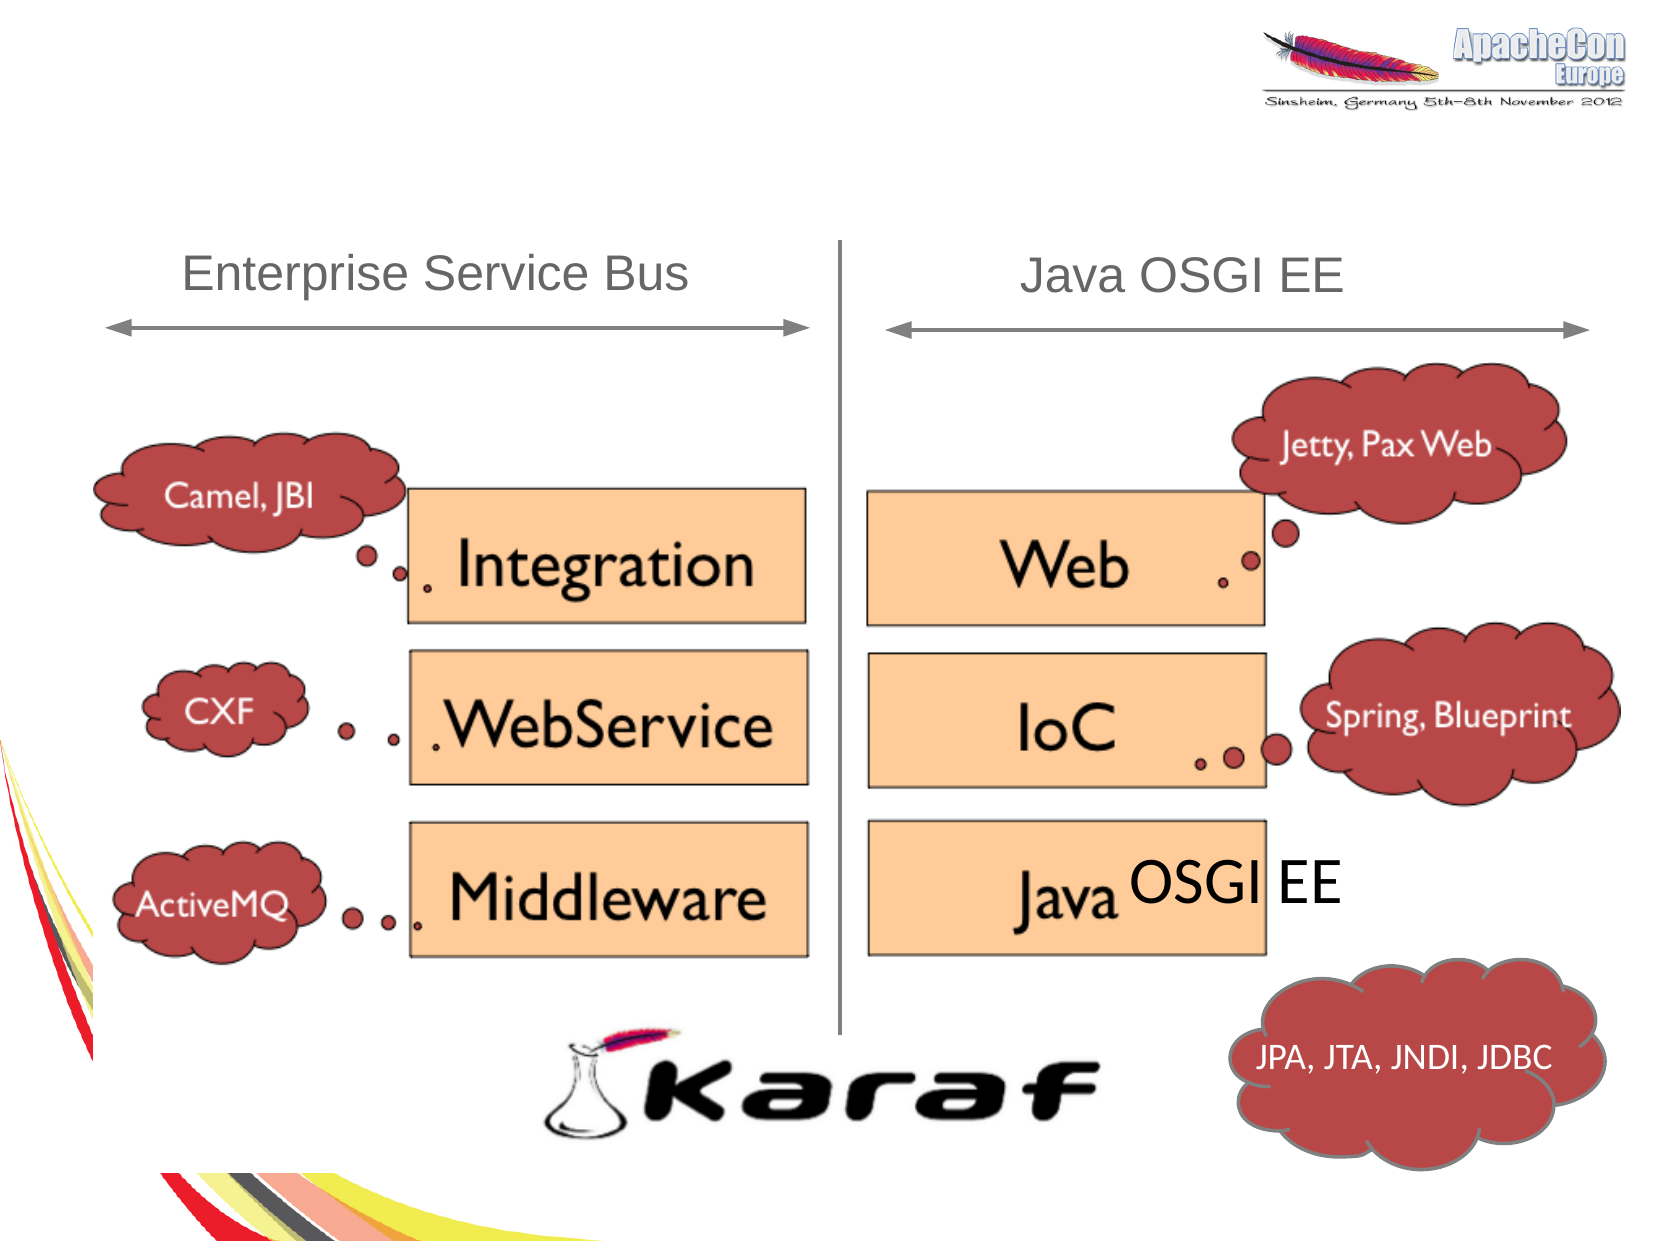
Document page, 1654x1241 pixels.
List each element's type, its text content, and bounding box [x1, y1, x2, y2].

picture [0, 0, 1654, 1241]
text_box Enterprise Service Bus [166, 237, 706, 309]
text_box OSGI EE [1114, 845, 1358, 943]
text_box Java OSGI EE [1005, 240, 1360, 311]
text_box JPA, JTA, JNDI, JDBC [1230, 959, 1606, 1170]
